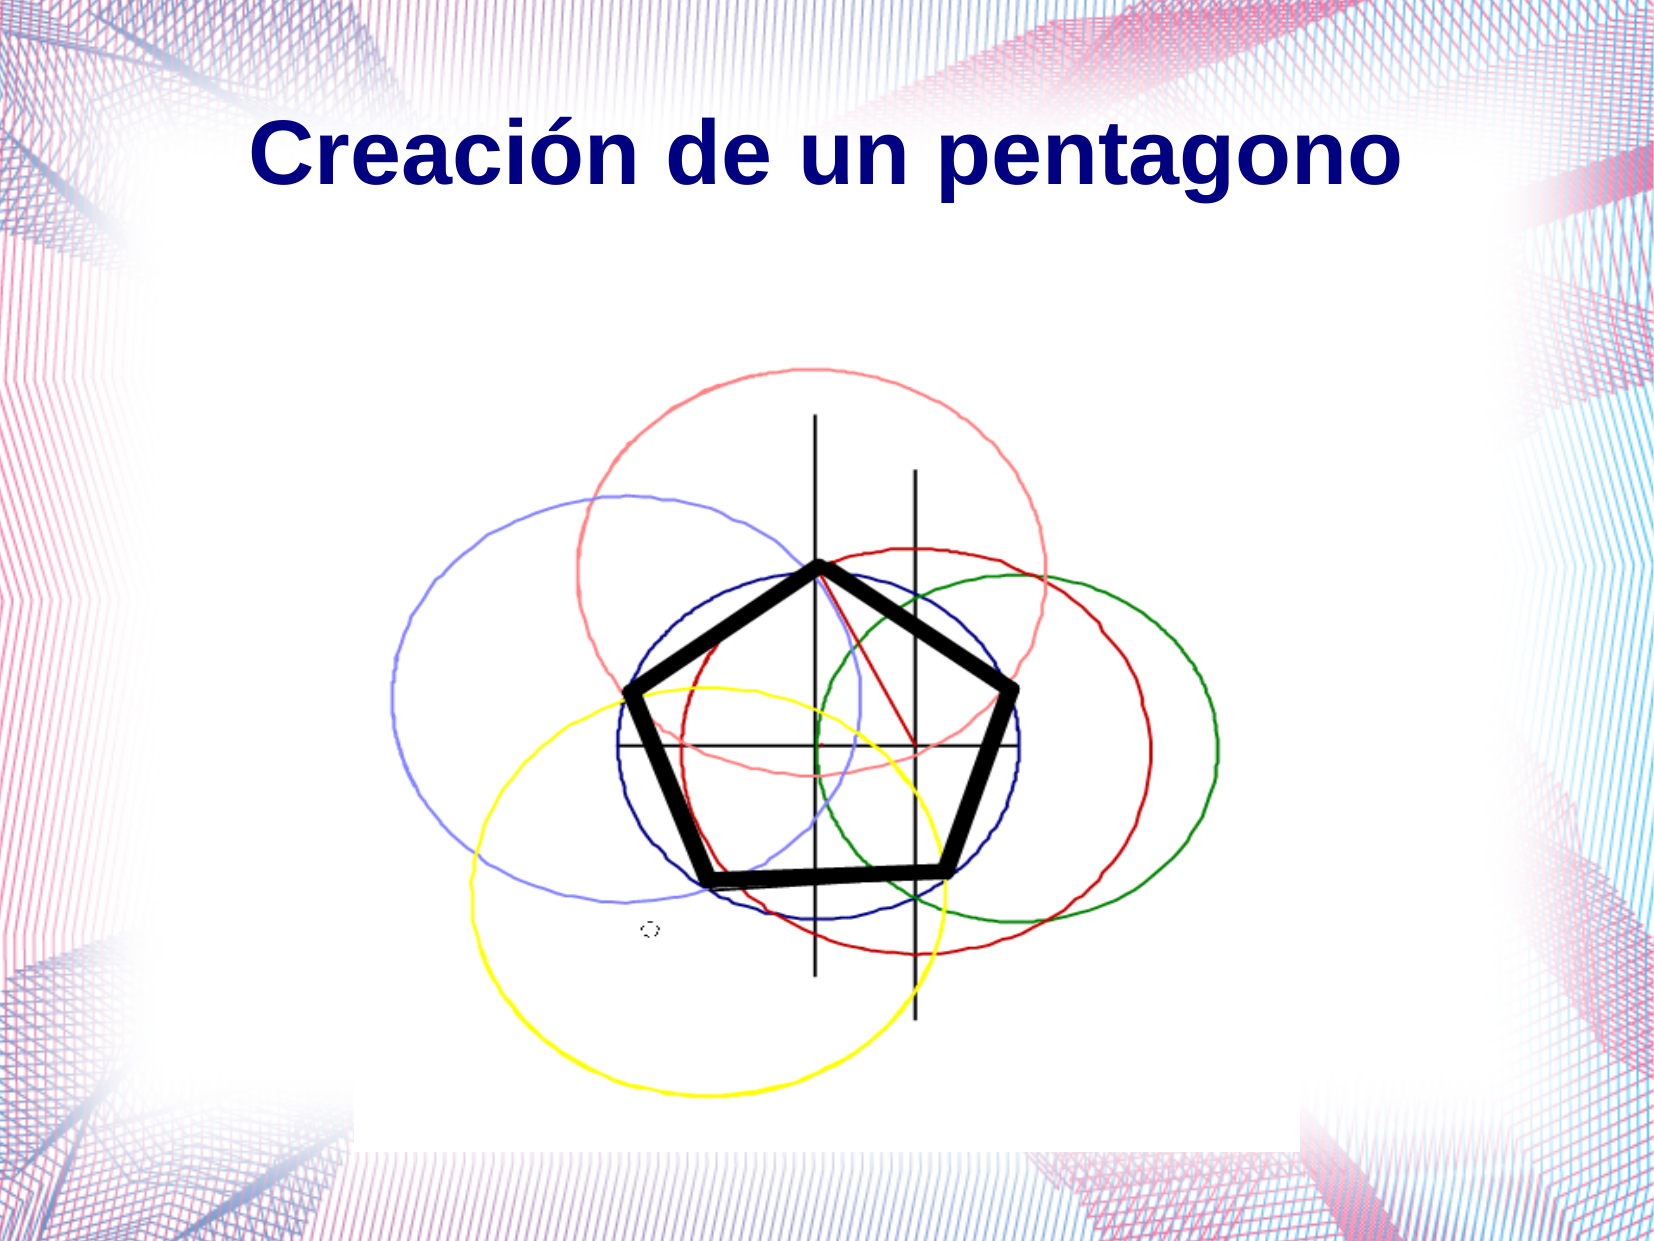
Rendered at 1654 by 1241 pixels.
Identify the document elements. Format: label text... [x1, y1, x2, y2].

picture [0, 0, 1654, 1241]
title Creación de un pentagono [82, 56, 1571, 250]
